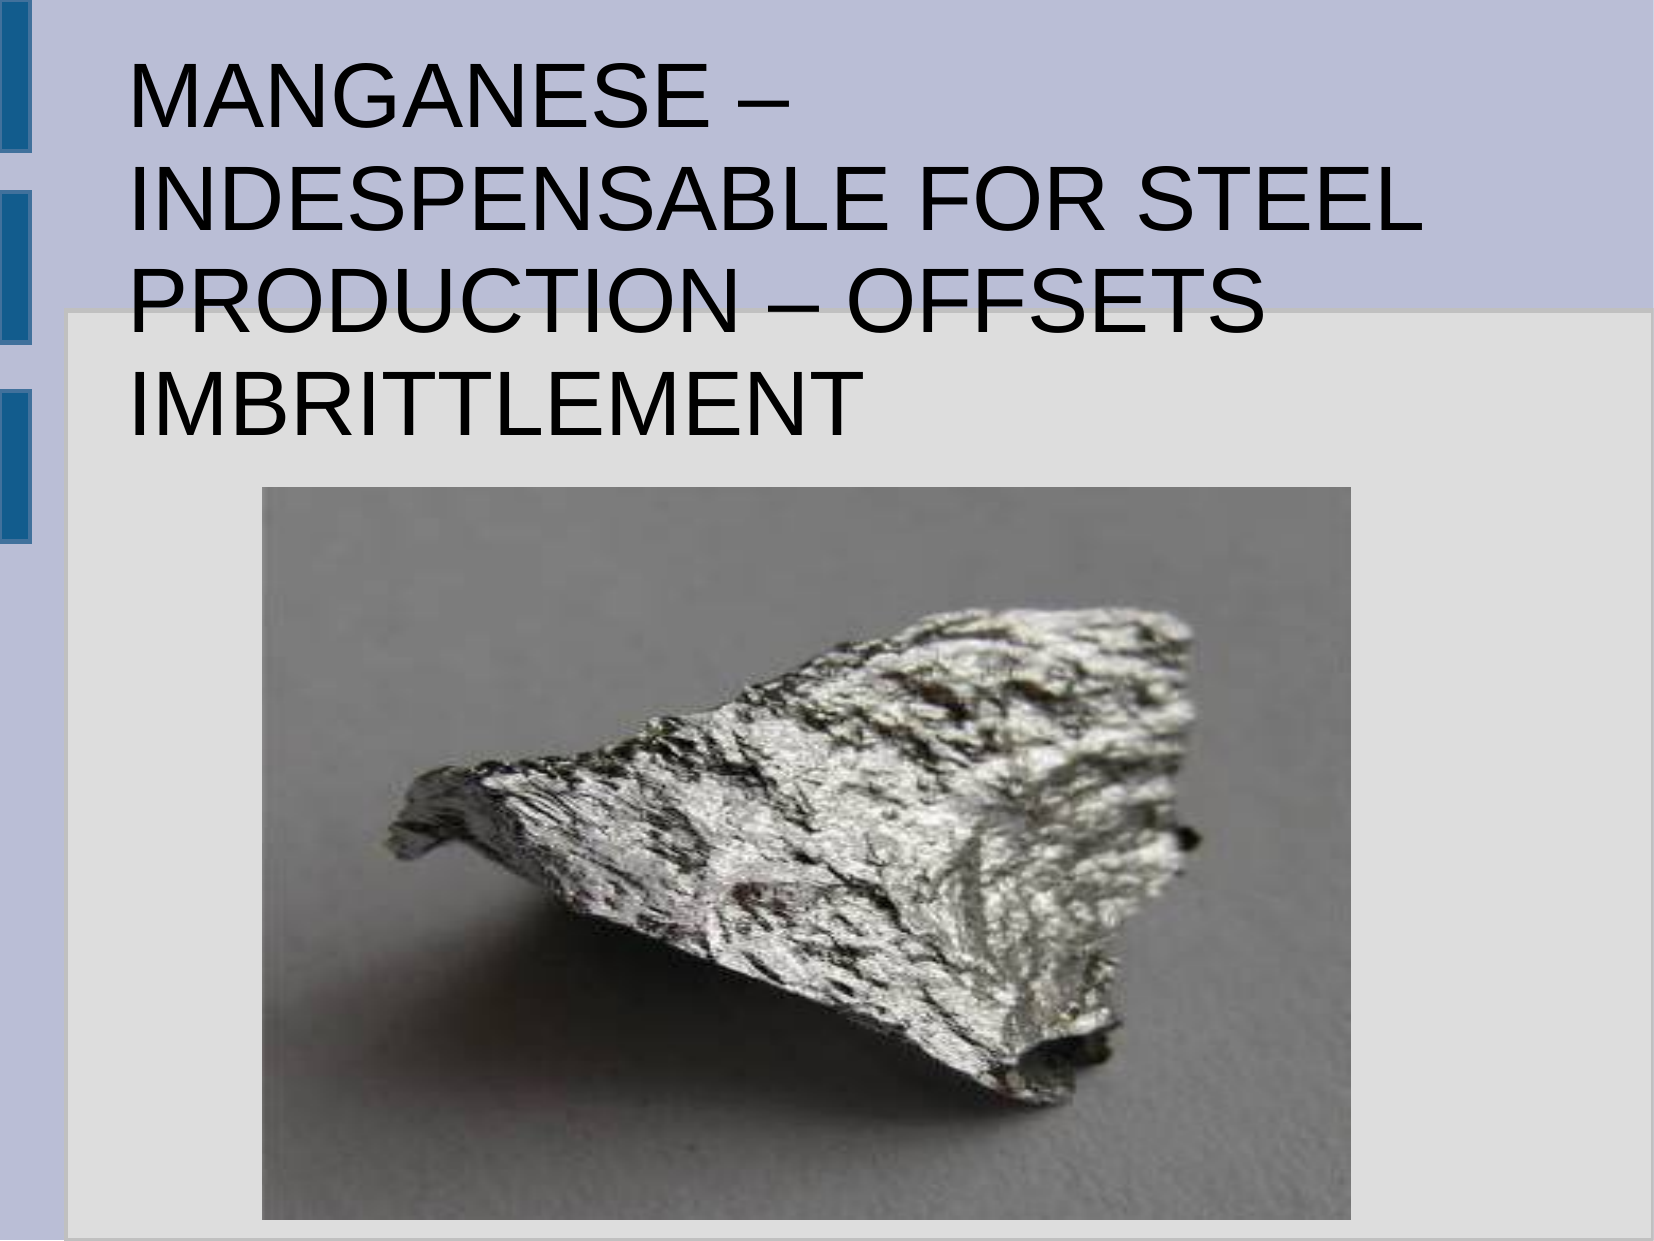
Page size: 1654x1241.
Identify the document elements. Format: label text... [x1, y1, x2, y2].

picture [262, 487, 1351, 1220]
text_box MANGANESE – INDESPENSABLE FOR STEEL PRODUCTION – OFFSETS IMBRITTLEMENT [112, 37, 1576, 463]
